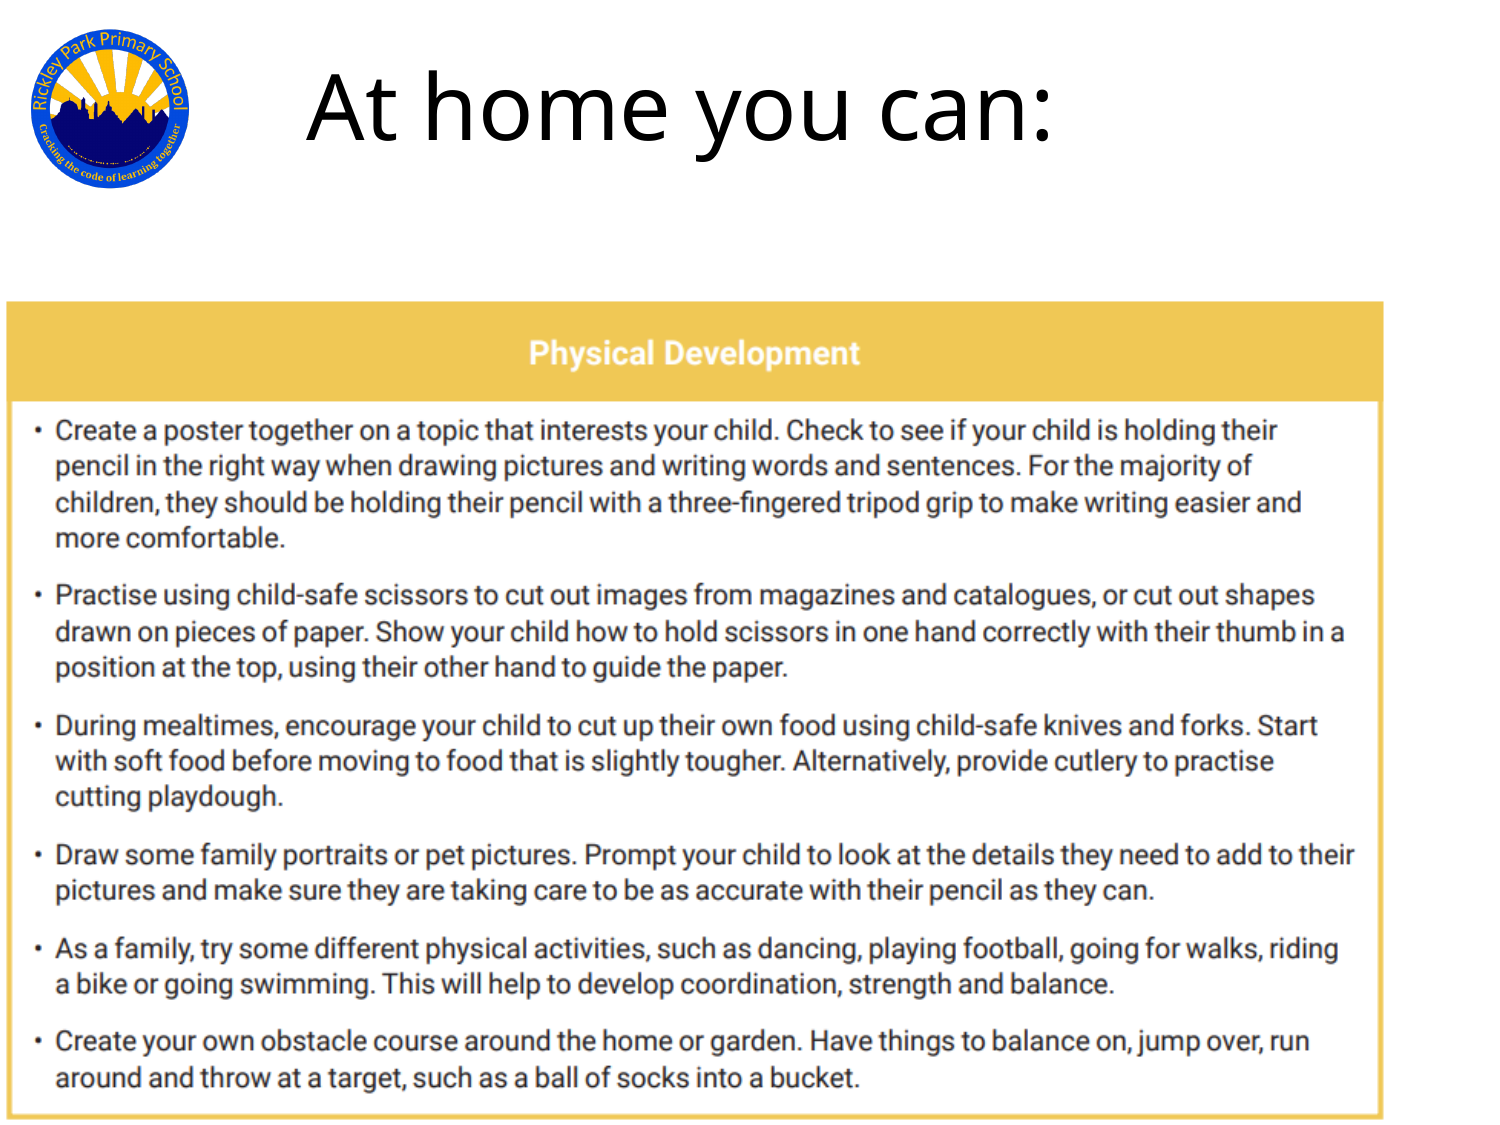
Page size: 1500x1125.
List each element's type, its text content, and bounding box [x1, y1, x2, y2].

title At home you can: [190, 38, 1245, 167]
picture [0, 294, 1393, 1125]
picture [29, 29, 190, 190]
